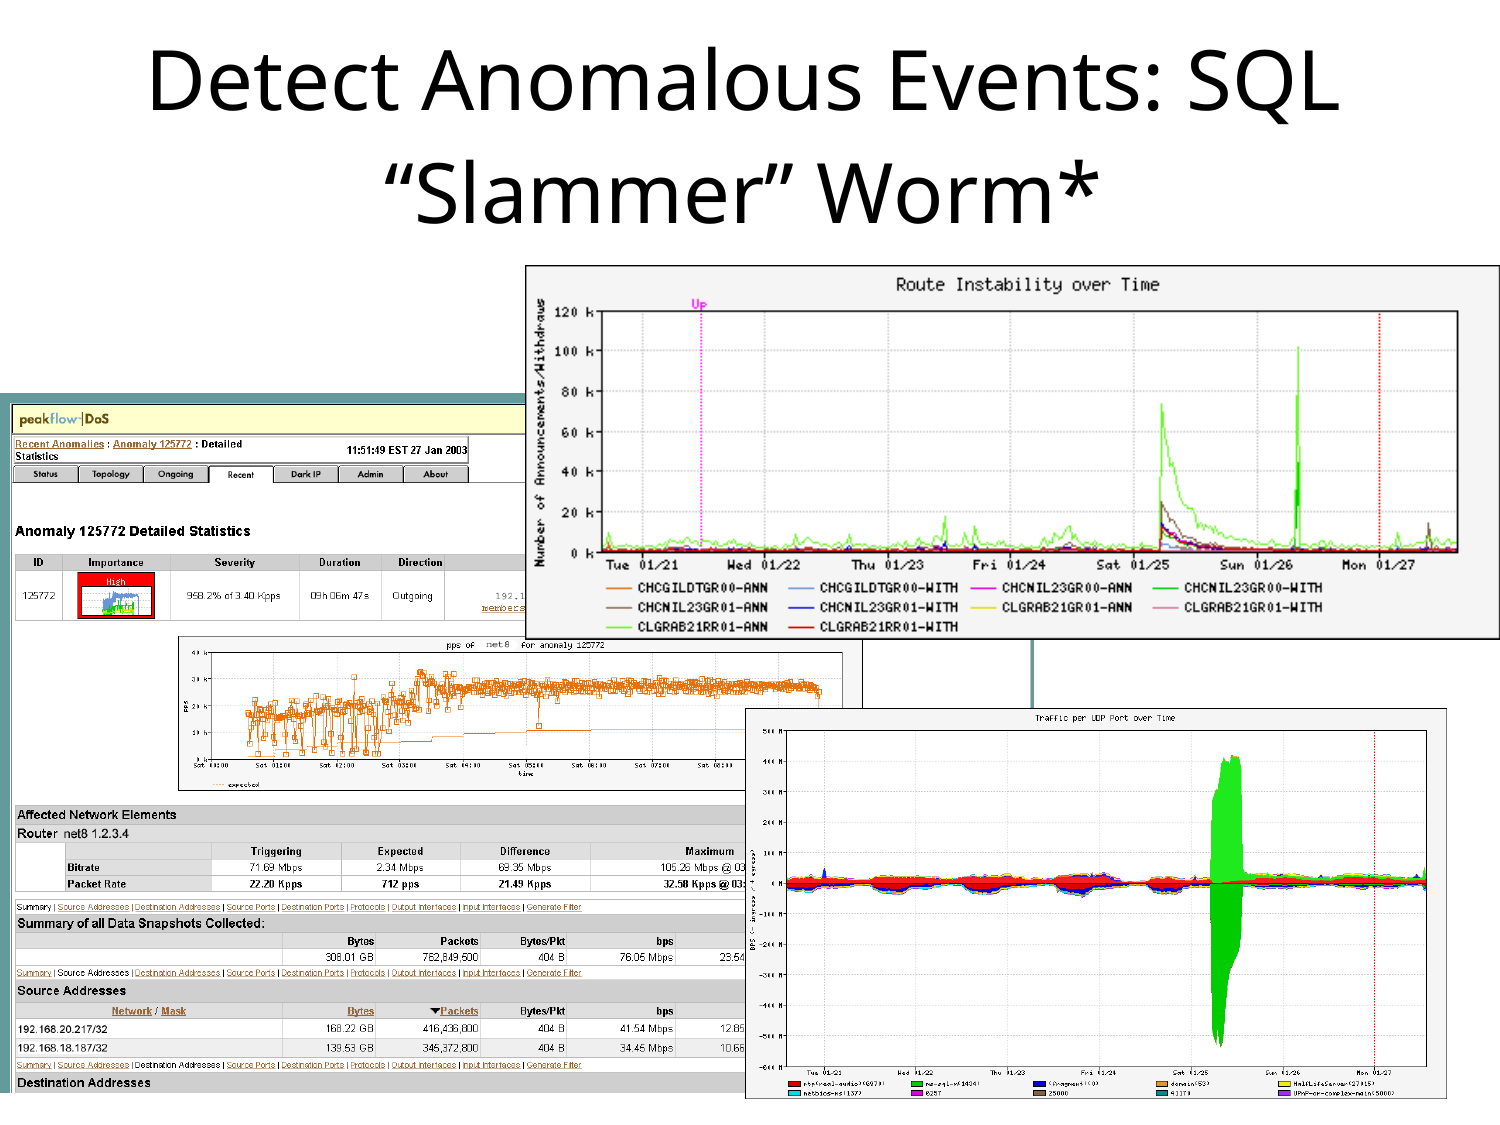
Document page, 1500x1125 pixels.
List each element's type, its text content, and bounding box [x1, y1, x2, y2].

title Detect Anomalous Events: SQL “Slammer” Worm* [112, 3, 1388, 266]
picture [0, 265, 1500, 1099]
